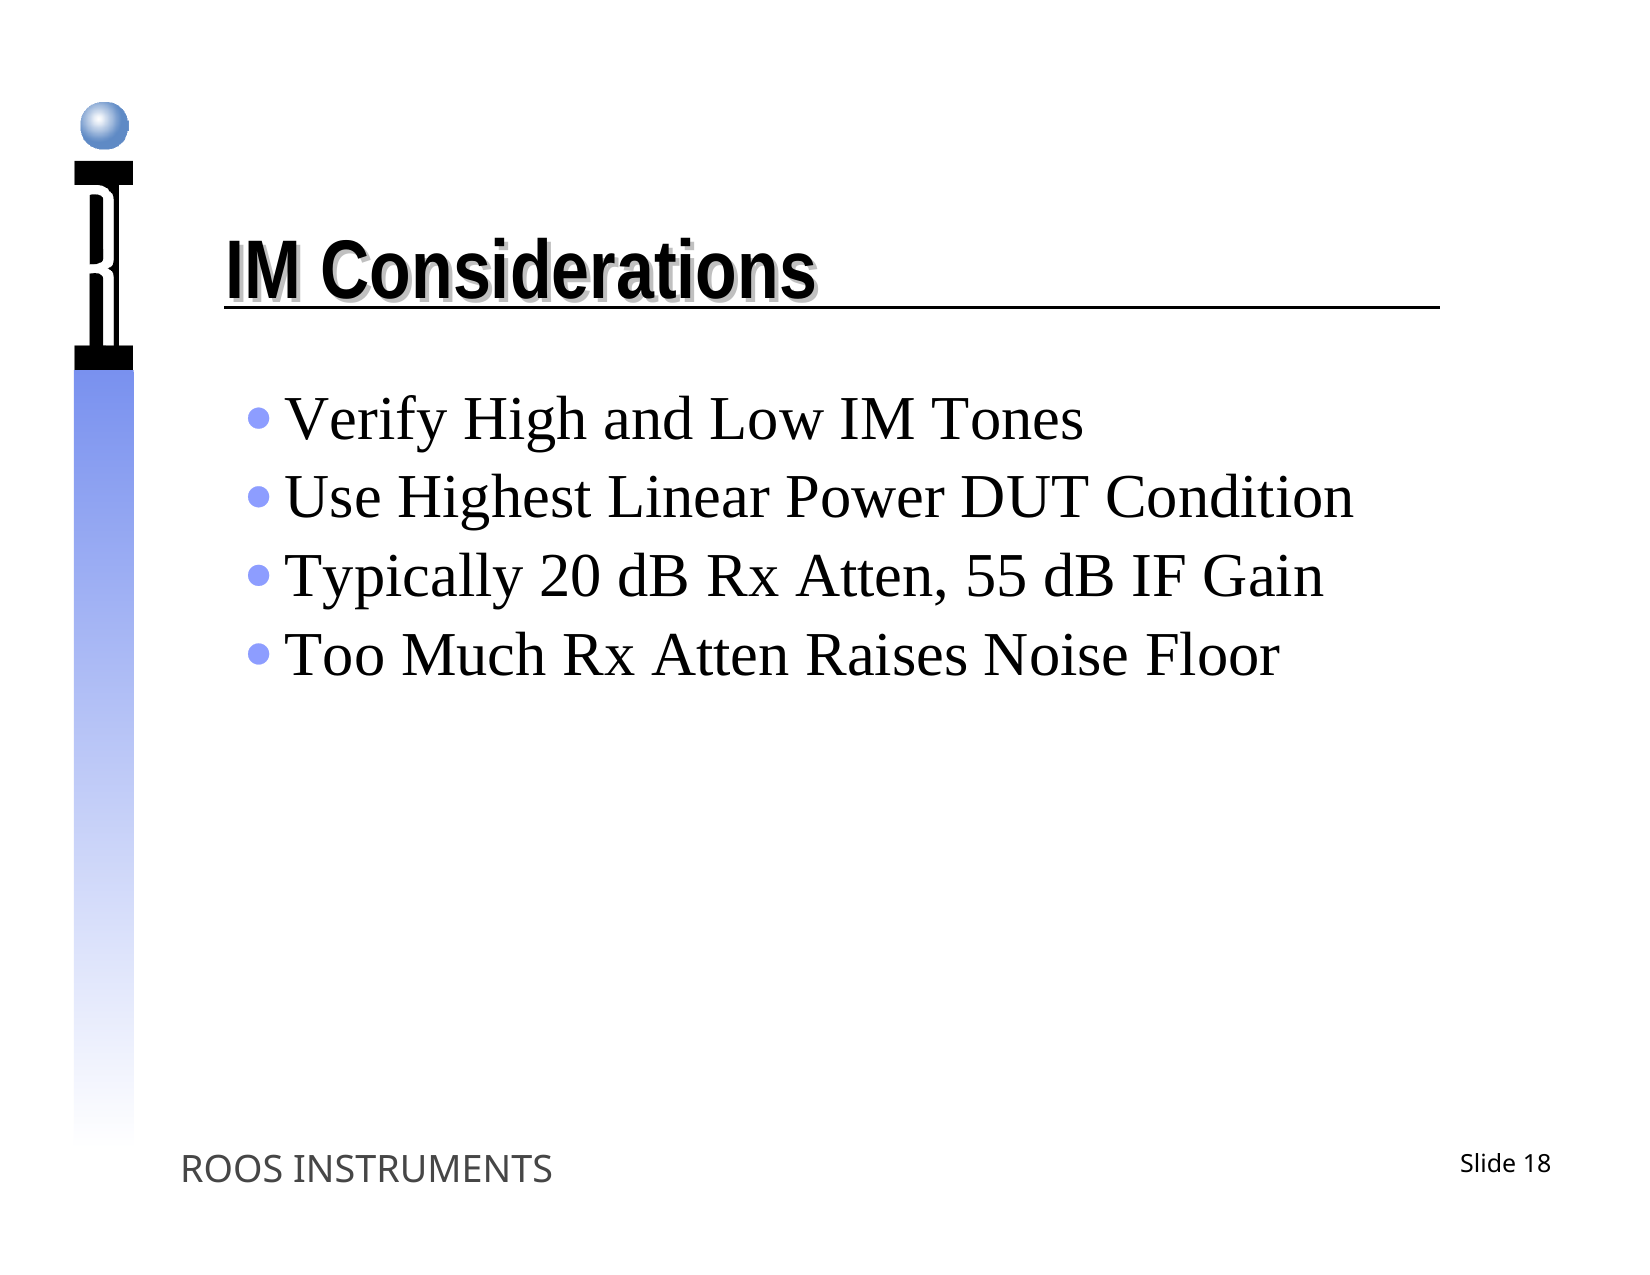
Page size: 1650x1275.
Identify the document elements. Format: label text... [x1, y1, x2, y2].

text_box IM Considerations [225, 133, 1447, 318]
text_box Verify High and Low IM Tones Use Highest Linear Power DUT Condition Typically 20 dB Rx Atten, 55 dB IF Gain Too Much Rx Atten Raises Noise Floor [232, 383, 1456, 692]
